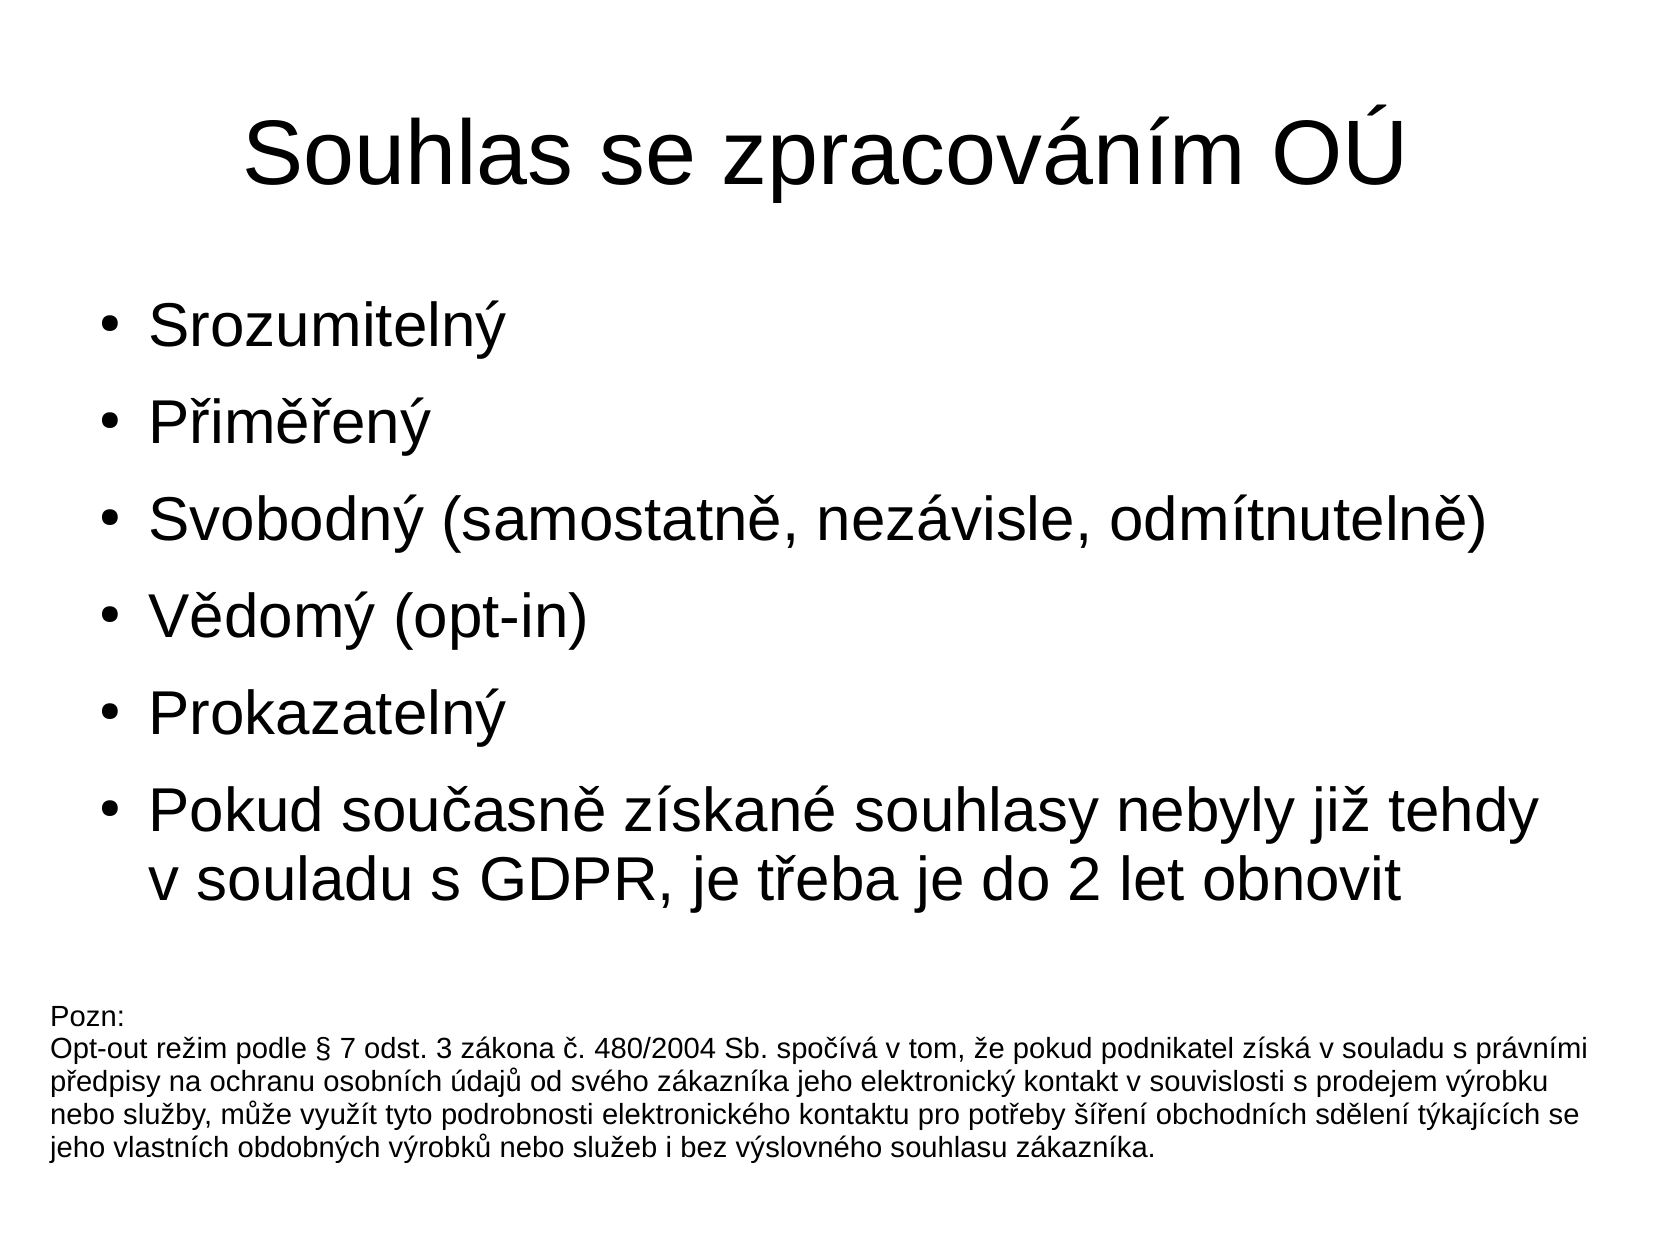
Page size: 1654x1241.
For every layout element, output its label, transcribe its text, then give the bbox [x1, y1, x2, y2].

list Srozumitelný Přiměřený Svobodný (samostatně, nezávisle, odmítnutelně) Vědomý (opt-in) Prokazatelný Pokud současně získané souhlasy nebyly již tehdy v souladu s GDPR, je třeba je do 2 let obnovit [82, 290, 1571, 992]
text_box Pozn: Opt-out režim podle § 7 odst. 3 zákona č. 480/2004 Sb. spočívá v tom, že pokud podnikatel získá v souladu s právními předpisy na ochranu osobních údajů od svého zákazníka jeho elektronický kontakt v souvislosti s prodejem výrobku nebo služby, může využít tyto podrobnosti elektronického kontaktu pro potřeby šíření obchodních sdělení týkajících se jeho vlastních obdobných výrobků nebo služeb i bez výslovného souhlasu zákazníka. [35, 992, 1607, 1217]
title Souhlas se zpracováním OÚ [82, 49, 1571, 257]
